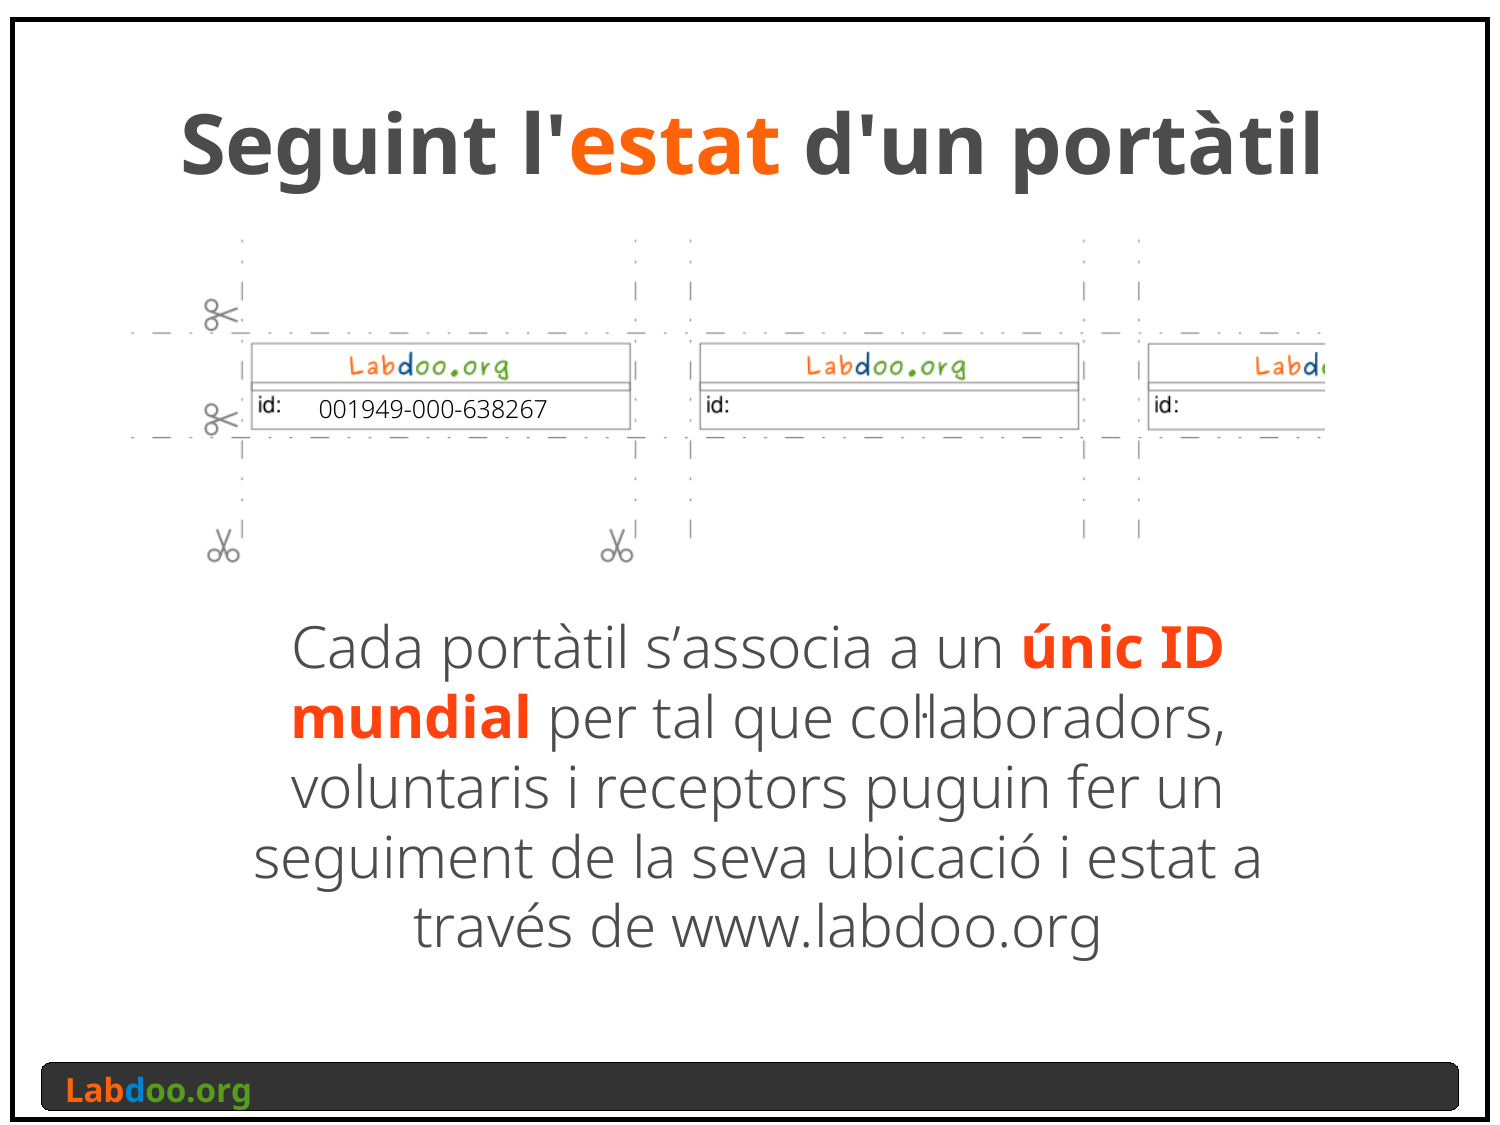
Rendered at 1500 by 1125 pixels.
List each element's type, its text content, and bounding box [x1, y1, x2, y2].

text_box 001949-000-638267 [303, 386, 597, 431]
title Seguint l'estat d'un portàtil [0, 55, 1500, 229]
picture [124, 234, 1325, 591]
text_box Cada portàtil s’associa a un únic ID mundial per tal que col·laboradors, voluntaris i receptors puguin fer un seguiment de la seva ubicació i estat a través de www.labdoo.org [183, 602, 1335, 1038]
